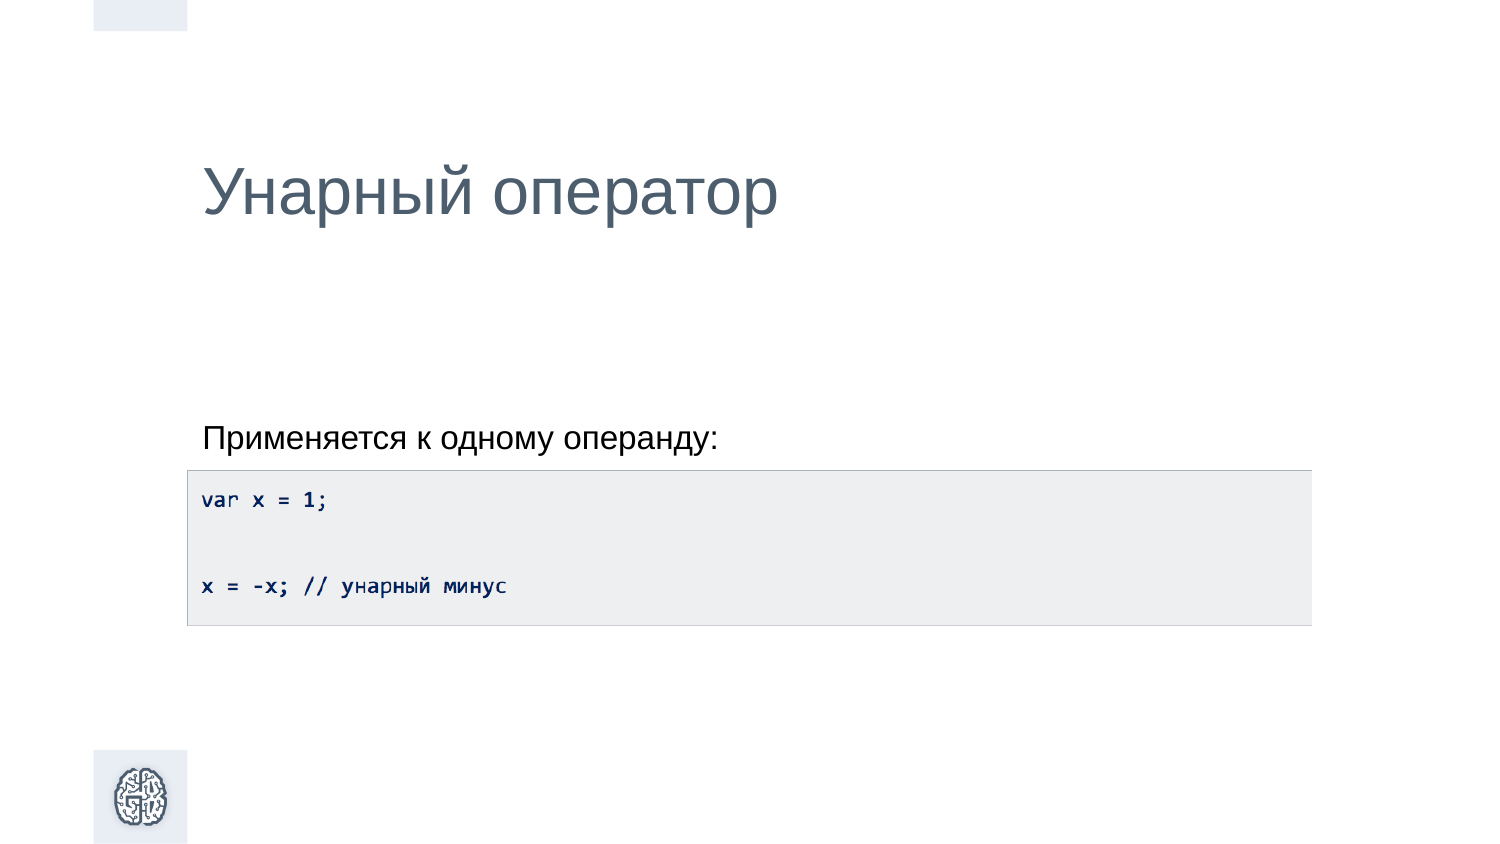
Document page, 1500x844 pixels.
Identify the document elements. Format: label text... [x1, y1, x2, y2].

picture [187, 470, 1312, 626]
picture [106, 760, 175, 834]
text_box Унарный оператор [187, 93, 1312, 282]
text_box Применяется к одному операнду: [187, 363, 1312, 470]
